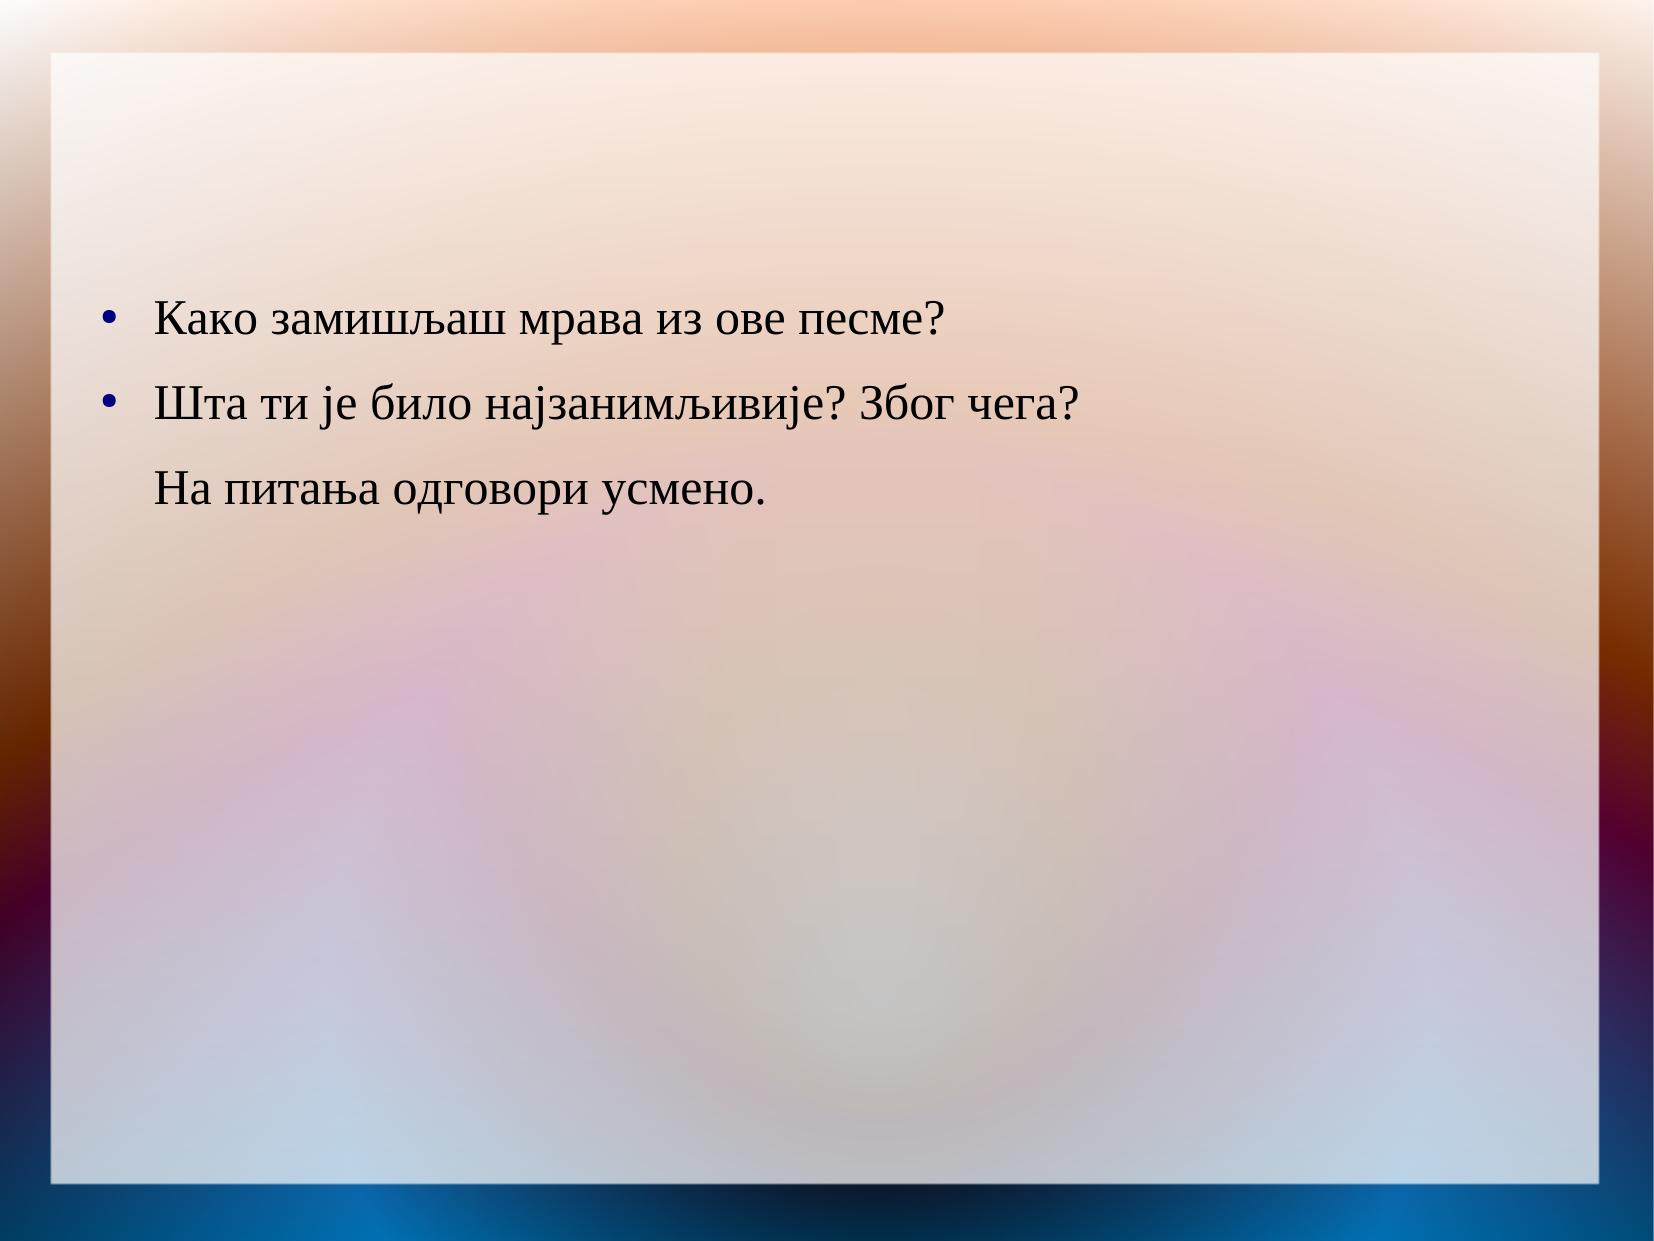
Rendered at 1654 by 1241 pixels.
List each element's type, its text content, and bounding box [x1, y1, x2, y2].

picture [0, 0, 1654, 1241]
list Како замишљаш мрава из ове песме? Шта ти је било најзанимљивије? Због чега? На питања одговори усмено. [82, 290, 1571, 1034]
